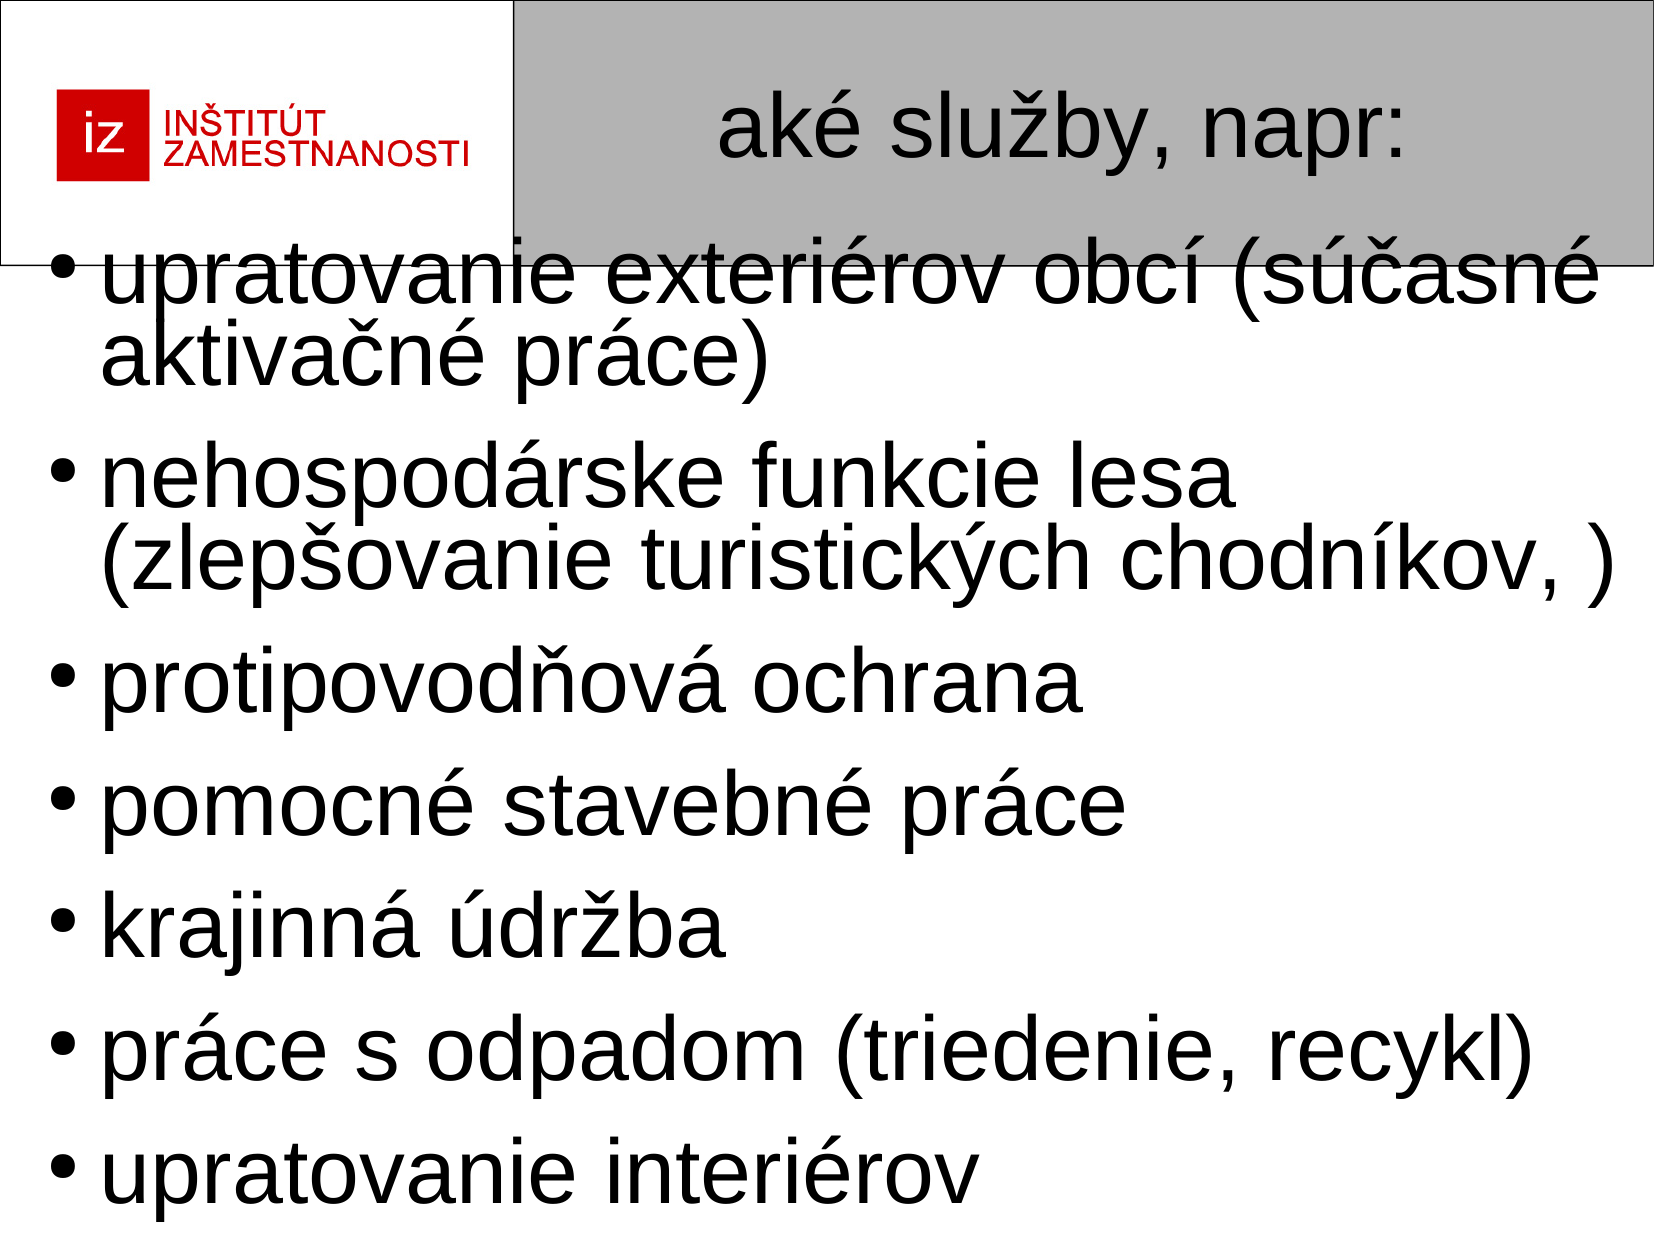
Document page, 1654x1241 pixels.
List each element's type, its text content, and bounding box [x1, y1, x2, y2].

title aké služby, napr: [561, 37, 1565, 229]
picture [5, 8, 512, 257]
list upratovanie exteriérov obcí (súčasné aktivačné práce) nehospodárske funkcie lesa (zlepšovanie turistických chodníkov, ) protipovodňová ochrana pomocné stavebné práce krajinná údržba práce s odpadom (triedenie, recykl) upratovanie interiérov [29, 237, 1625, 1241]
